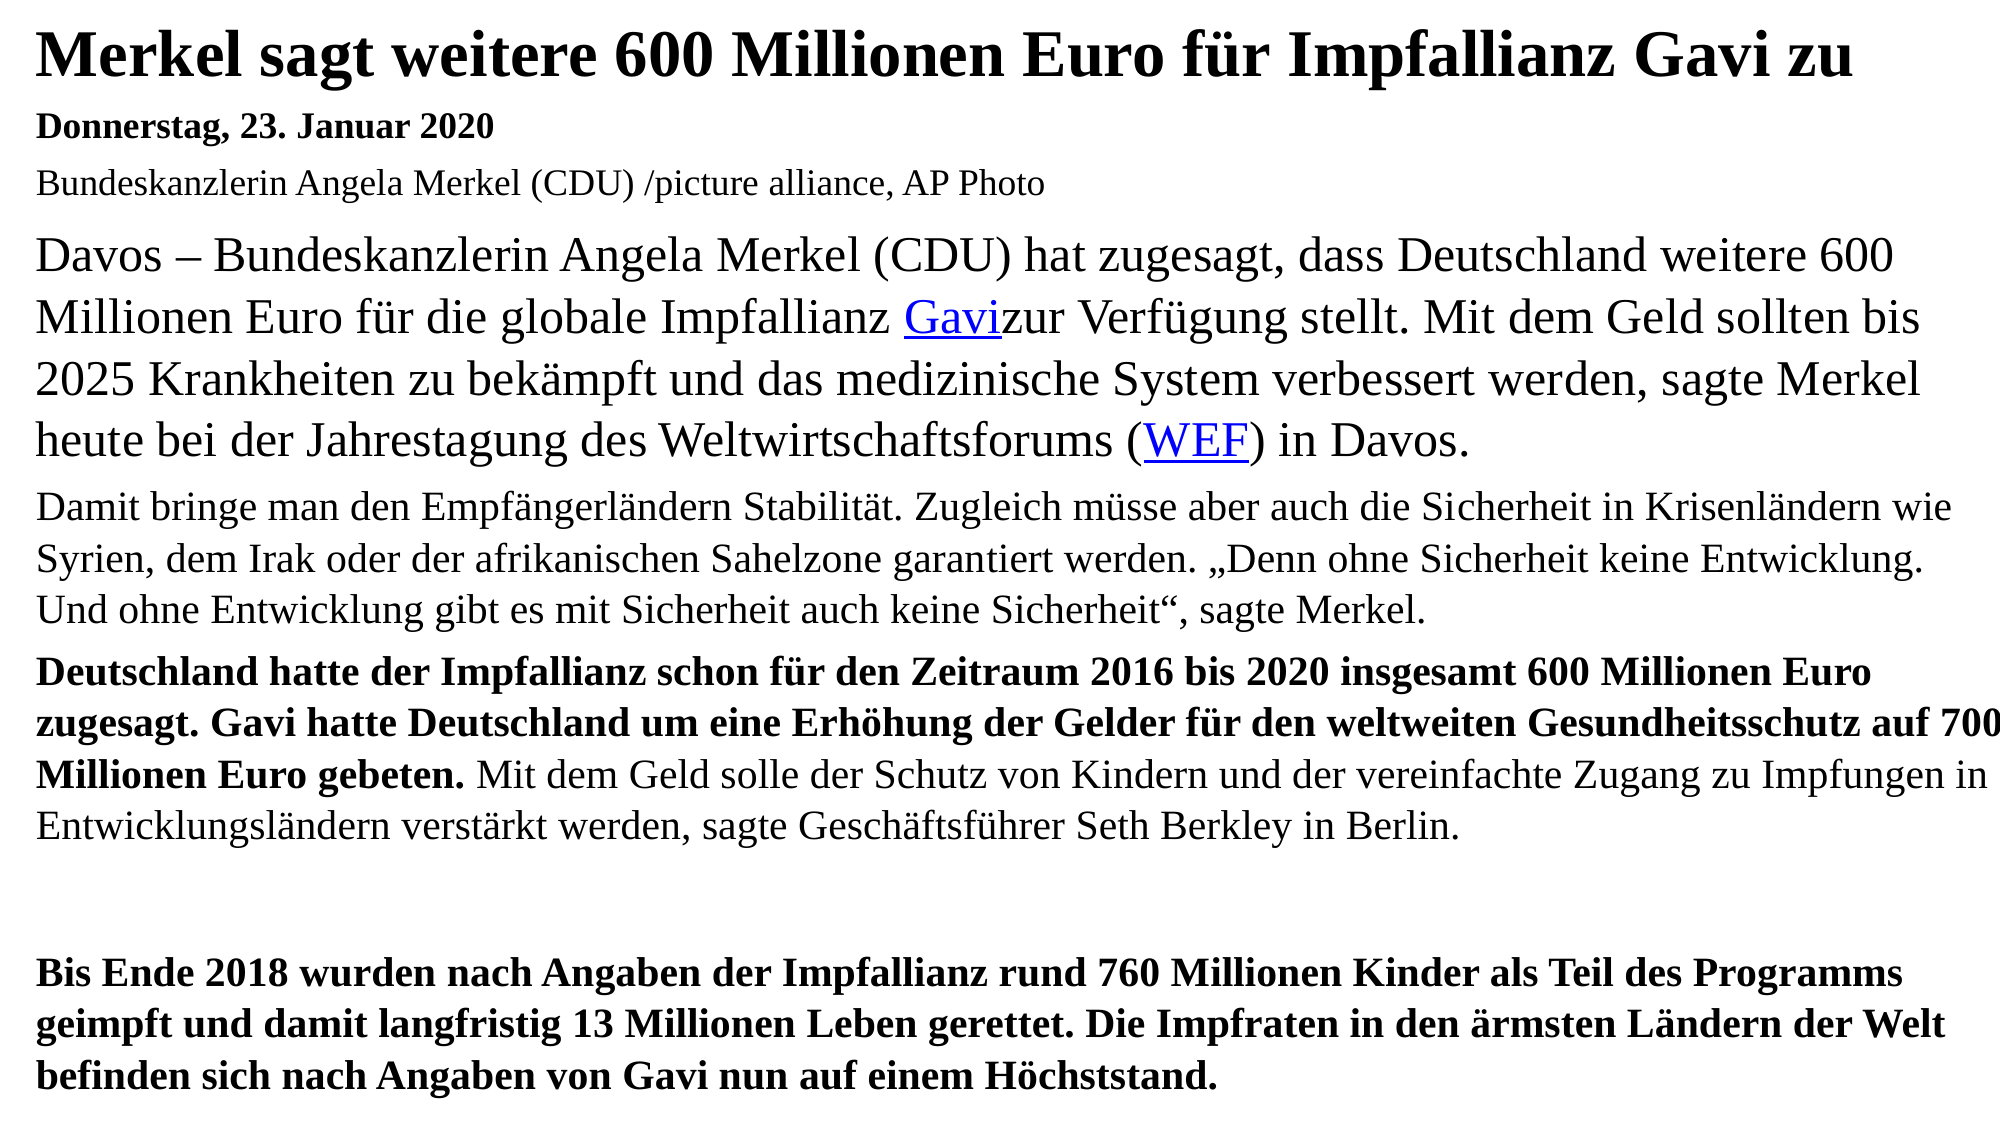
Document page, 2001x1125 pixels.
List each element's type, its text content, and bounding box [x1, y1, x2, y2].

text_box Merkel sagt weitere 600 Millionen Euro für Impfallianz Gavi zu Donnerstag, 23. Januar 2020 Bundeskanzlerin Angela Merkel (CDU) /picture alliance, AP Photo Davos – Bundeskanzlerin Angela Merkel (CDU) hat zugesagt, dass Deutschland weitere 600 Millionen Euro für die globale Impfallianz Gavi zur Verfügung stellt. Mit dem Geld sollten bis 2025 Krankheiten zu bekämpft und das medizinische System verbessert wer­den, sagte Merkel heute bei der Jahrestagung des Weltwirtschaftsforums (WEF) in Davos. Damit bringe man den Empfängerländern Stabilität. Zugleich müsse aber auch die Si­cher­­heit in Krisenländern wie Syrien, dem Irak oder der afrikanischen Sahelzone garan­tiert werden. „Denn ohne Sicherheit keine Entwicklung. Und ohne Entwicklung gibt es mit Sicherheit auch keine Sicherheit“, sagte Merkel. Deutschland hatte der Impfallianz schon für den Zeitraum 2016 bis 2020 insgesamt 600 Millionen Euro zugesagt. Gavi hatte Deutschland um eine Erhöhung der Gelder für den weltweiten Gesundheitsschutz auf 700 Millionen Euro gebeten. Mit dem Geld solle der Schutz von Kindern und der vereinfachte Zugang zu Impfungen in Entwicklungsländern verstärkt werden, sagte Geschäftsführer Seth Berkley in Berlin. [20, 0, 2000, 905]
text_box Bis Ende 2018 wurden nach Angaben der Impfallianz rund 760 Millionen Kinder als Teil des Programms geimpft und damit langfristig 13 Millionen Leben gerettet. Die Impfraten in den ärmsten Ländern der Welt befinden sich nach Angaben von Gavi nun auf einem Höchststand. [20, 935, 2000, 1105]
